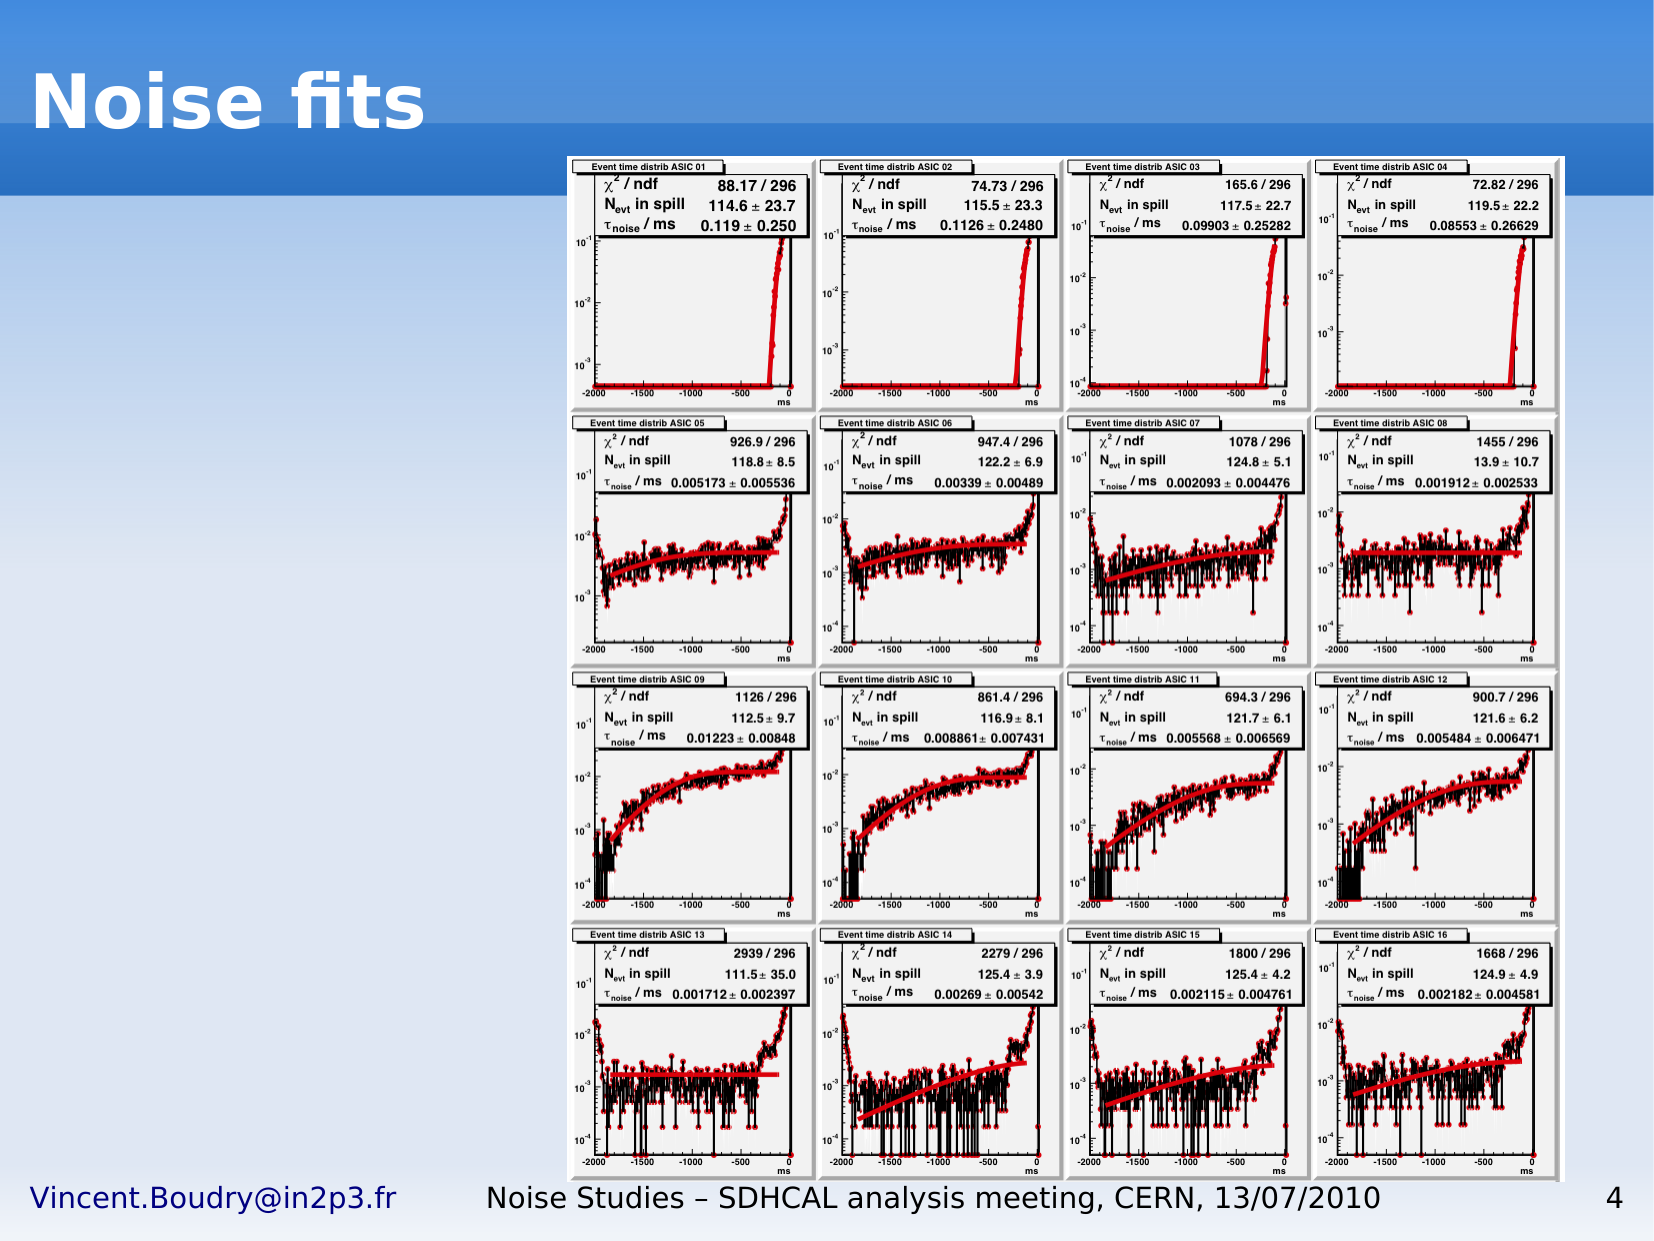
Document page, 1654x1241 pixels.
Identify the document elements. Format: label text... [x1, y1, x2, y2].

picture [0, 0, 1654, 1241]
title Noise fits [29, 7, 1654, 200]
